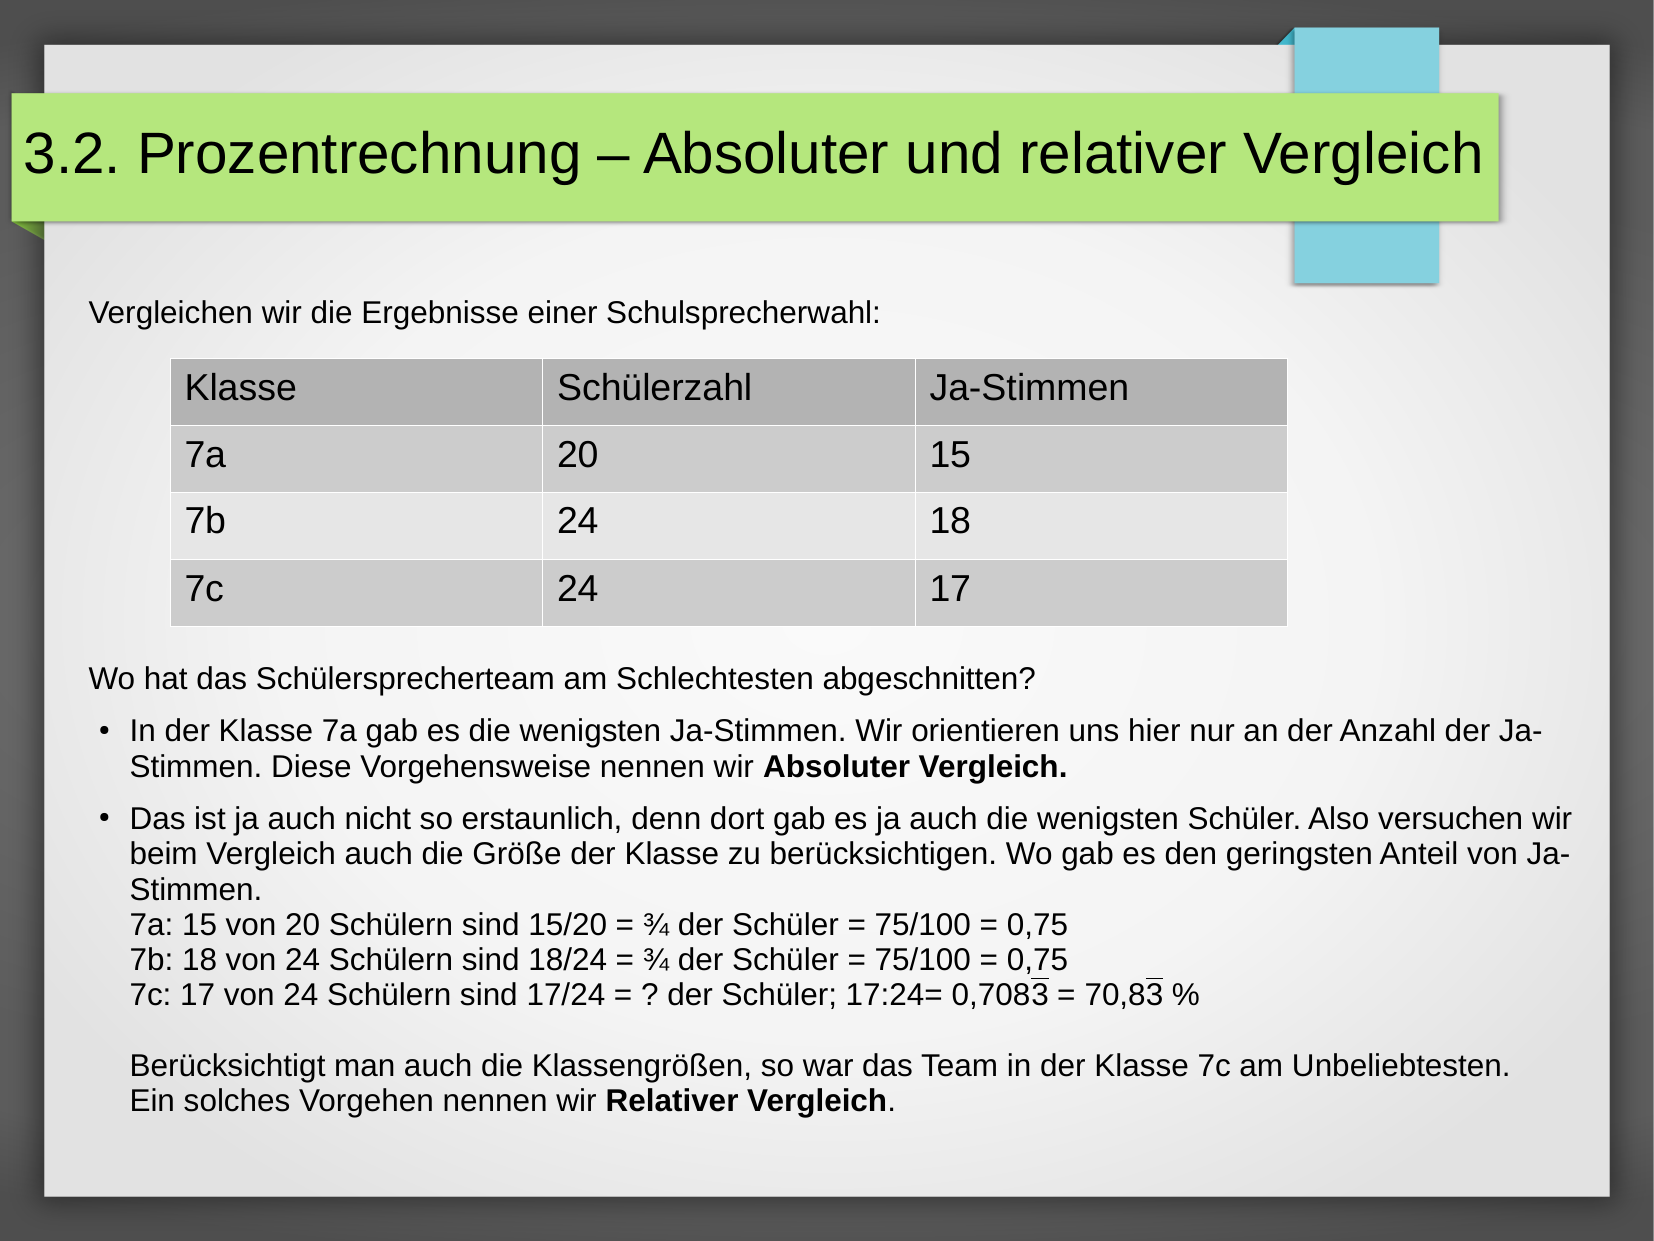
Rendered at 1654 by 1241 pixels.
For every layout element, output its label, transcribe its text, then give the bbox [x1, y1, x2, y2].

list Vergleichen wir die Ergebnisse einer Schulsprecherwahl: Wo hat das Schülersprecherteam am Schlechtesten abgeschnitten? In der Klasse 7a gab es die wenigsten Ja-Stimmen. Wir orientieren uns hier nur an der Anzahl der Ja-Stimmen. Diese Vorgehensweise nennen wir Absoluter Vergleich. Das ist ja auch nicht so erstaunlich, denn dort gab es ja auch die wenigsten Schüler. Also versuchen wir beim Vergleich auch die Größe der Klasse zu berücksichtigen. Wo gab es den geringsten Anteil von Ja-Stimmen. 7a: 15 von 20 Schülern sind 15/20 = ¾ der Schüler = 75/100 = 0,75 7b: 18 von 24 Schülern sind 18/24 = ¾ der Schüler = 75/100 = 0,75 7c: 17 von 24 Schülern sind 17/24 = ? der Schüler; 17:24= 0,7083 = 70,83 % Berücksichtigt man auch die Klassengrößen, so war das Team in der Klasse 7c am Unbeliebtesten. Ein solches Vorgehen nennen wir Relativer Vergleich. [88, 295, 1577, 1134]
table_cell 24 [543, 560, 915, 626]
table_cell 7c [171, 560, 542, 626]
table_header Ja-Stimmen [916, 359, 1287, 425]
table_cell 18 [916, 493, 1287, 559]
table_header Klasse [171, 359, 542, 425]
table_cell 17 [916, 560, 1287, 626]
table_cell 15 [916, 426, 1287, 492]
picture [0, 0, 1654, 1241]
table_cell 7b [171, 493, 542, 559]
table_cell 24 [543, 493, 915, 559]
table_header Schülerzahl [543, 359, 915, 425]
table_cell 7a [171, 426, 542, 492]
table_cell 20 [543, 426, 915, 492]
title 3.2. Prozentrechnung – Absoluter und relativer Vergleich [23, 88, 1489, 219]
